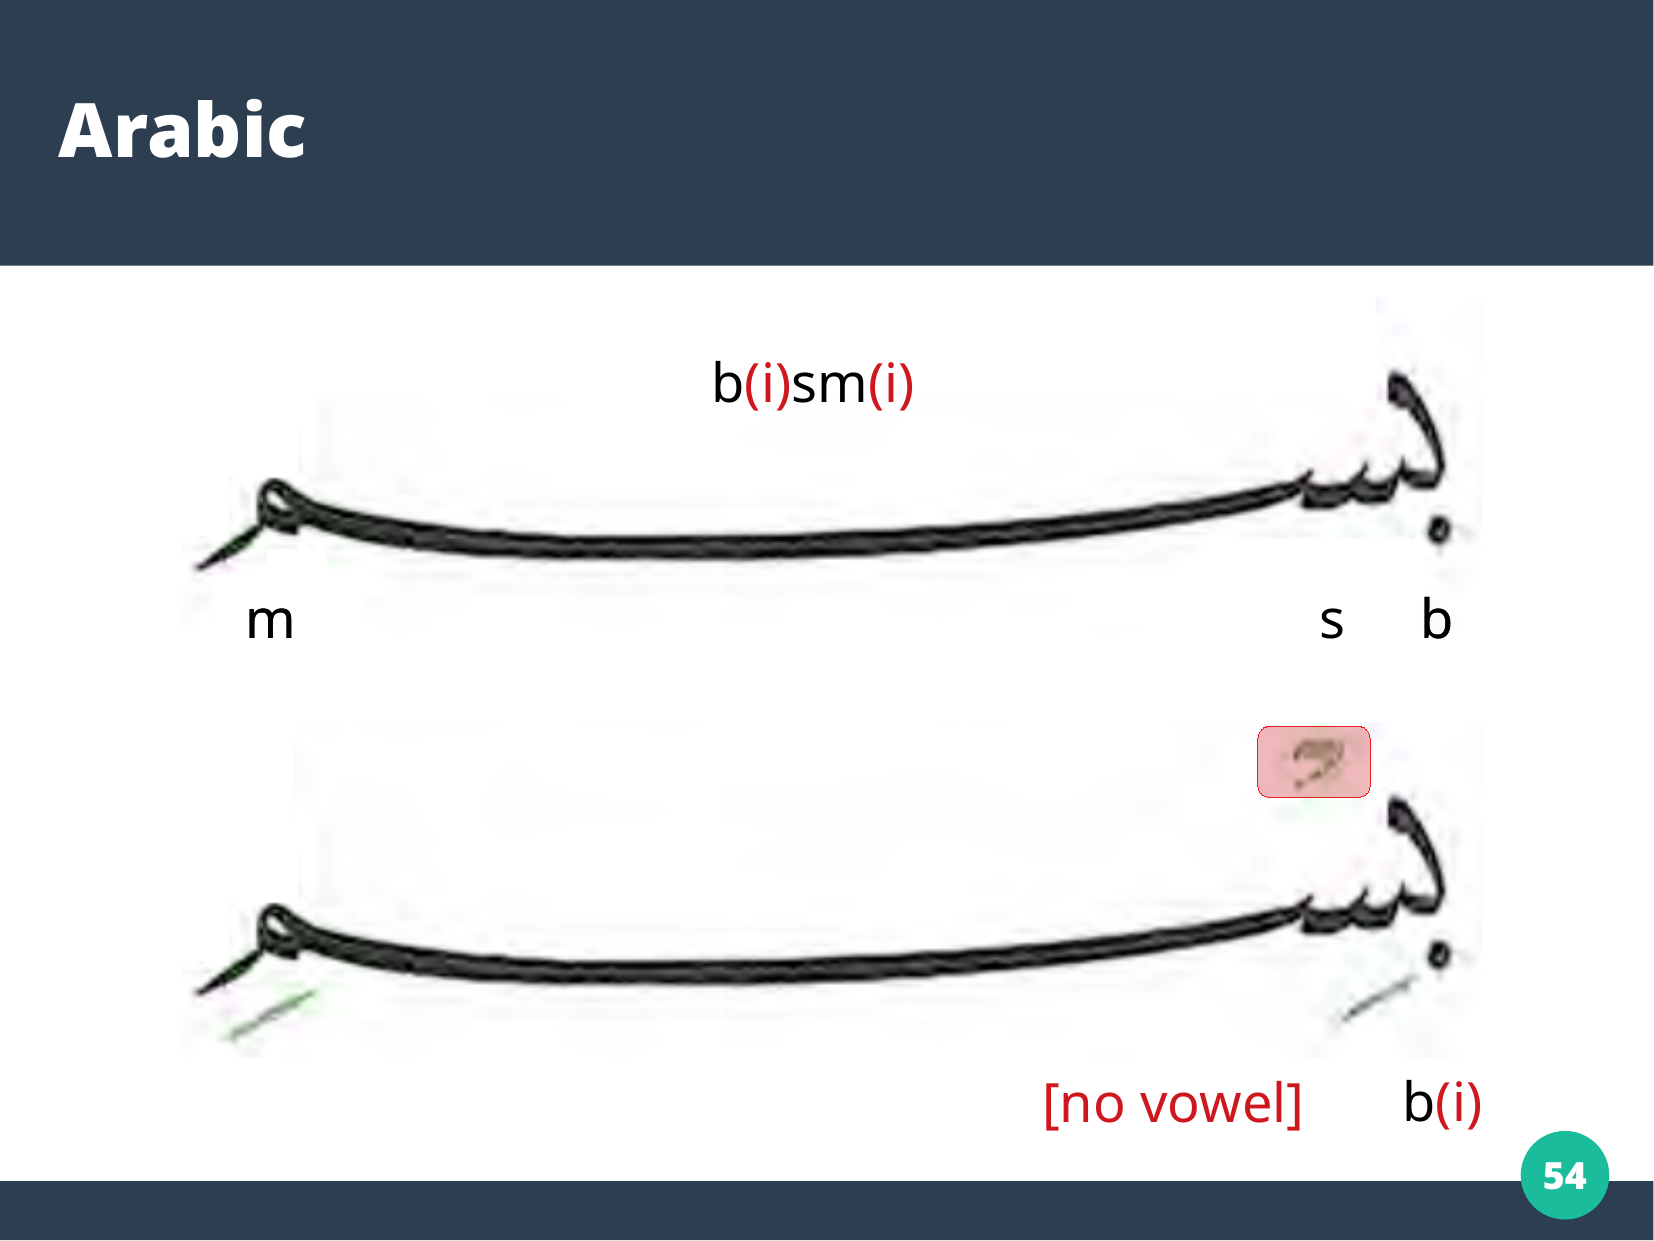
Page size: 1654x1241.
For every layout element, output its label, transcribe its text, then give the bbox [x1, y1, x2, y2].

text_box b [1405, 572, 1465, 651]
text_box [1257, 726, 1371, 798]
picture [182, 722, 1483, 1058]
title Arabic [59, 49, 1595, 207]
picture [182, 297, 1483, 633]
text_box b(i) [1387, 1056, 1518, 1146]
text_box b(i)sm(i) [696, 336, 993, 438]
text_box [no vowel] [1027, 1057, 1347, 1140]
text_box m [230, 572, 308, 651]
text_box s [1305, 572, 1365, 651]
